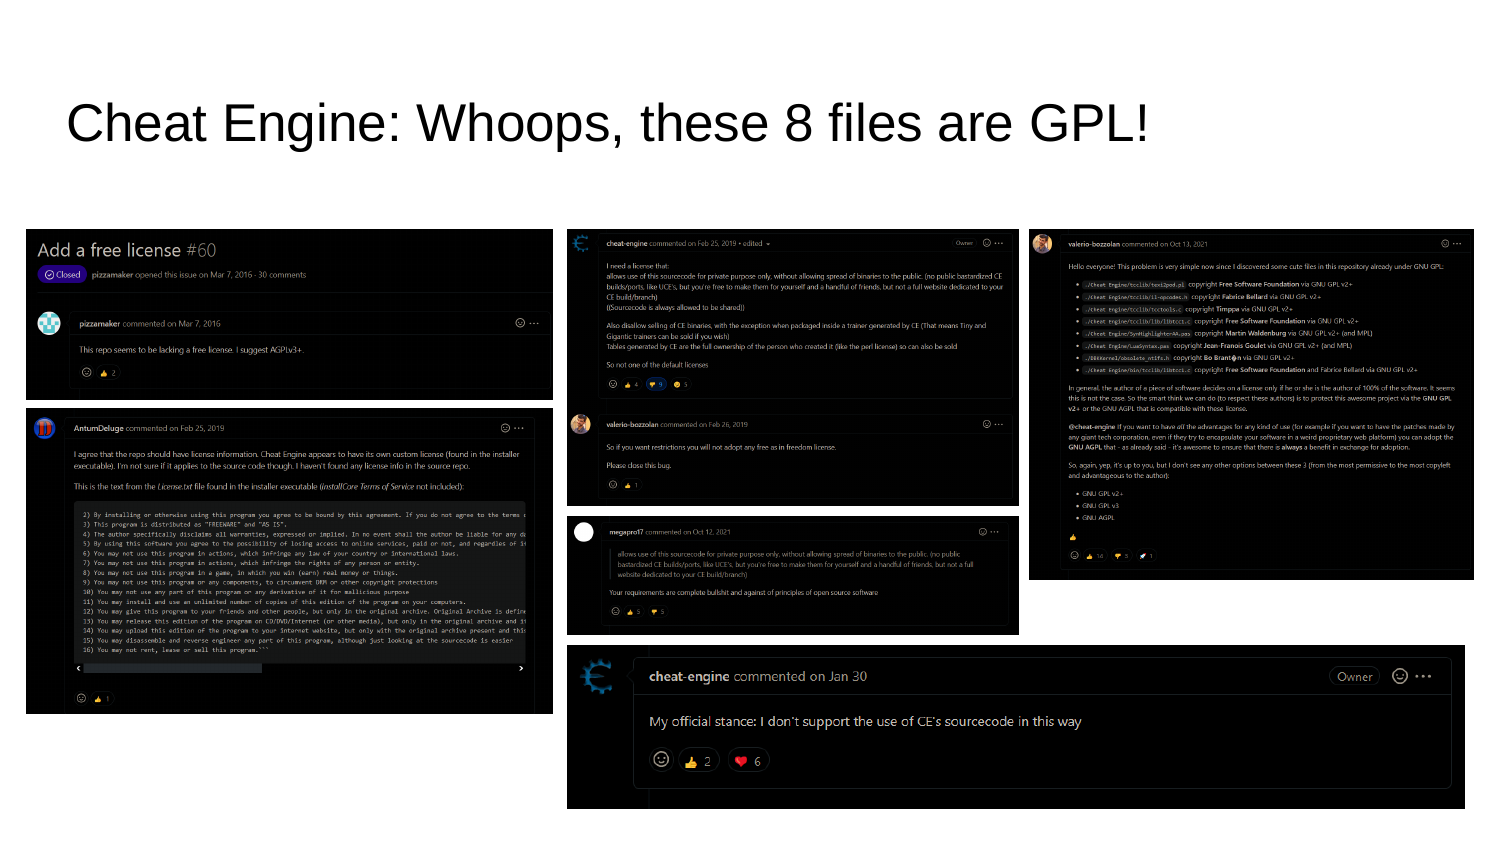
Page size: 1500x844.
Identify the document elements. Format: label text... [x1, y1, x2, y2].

picture [26, 229, 553, 400]
picture [567, 516, 1019, 635]
picture [567, 645, 1465, 809]
picture [1029, 229, 1474, 581]
title Cheat Engine: Whoops, these 8 files are GPL! [51, 72, 1449, 167]
picture [567, 229, 1019, 506]
picture [26, 408, 553, 714]
